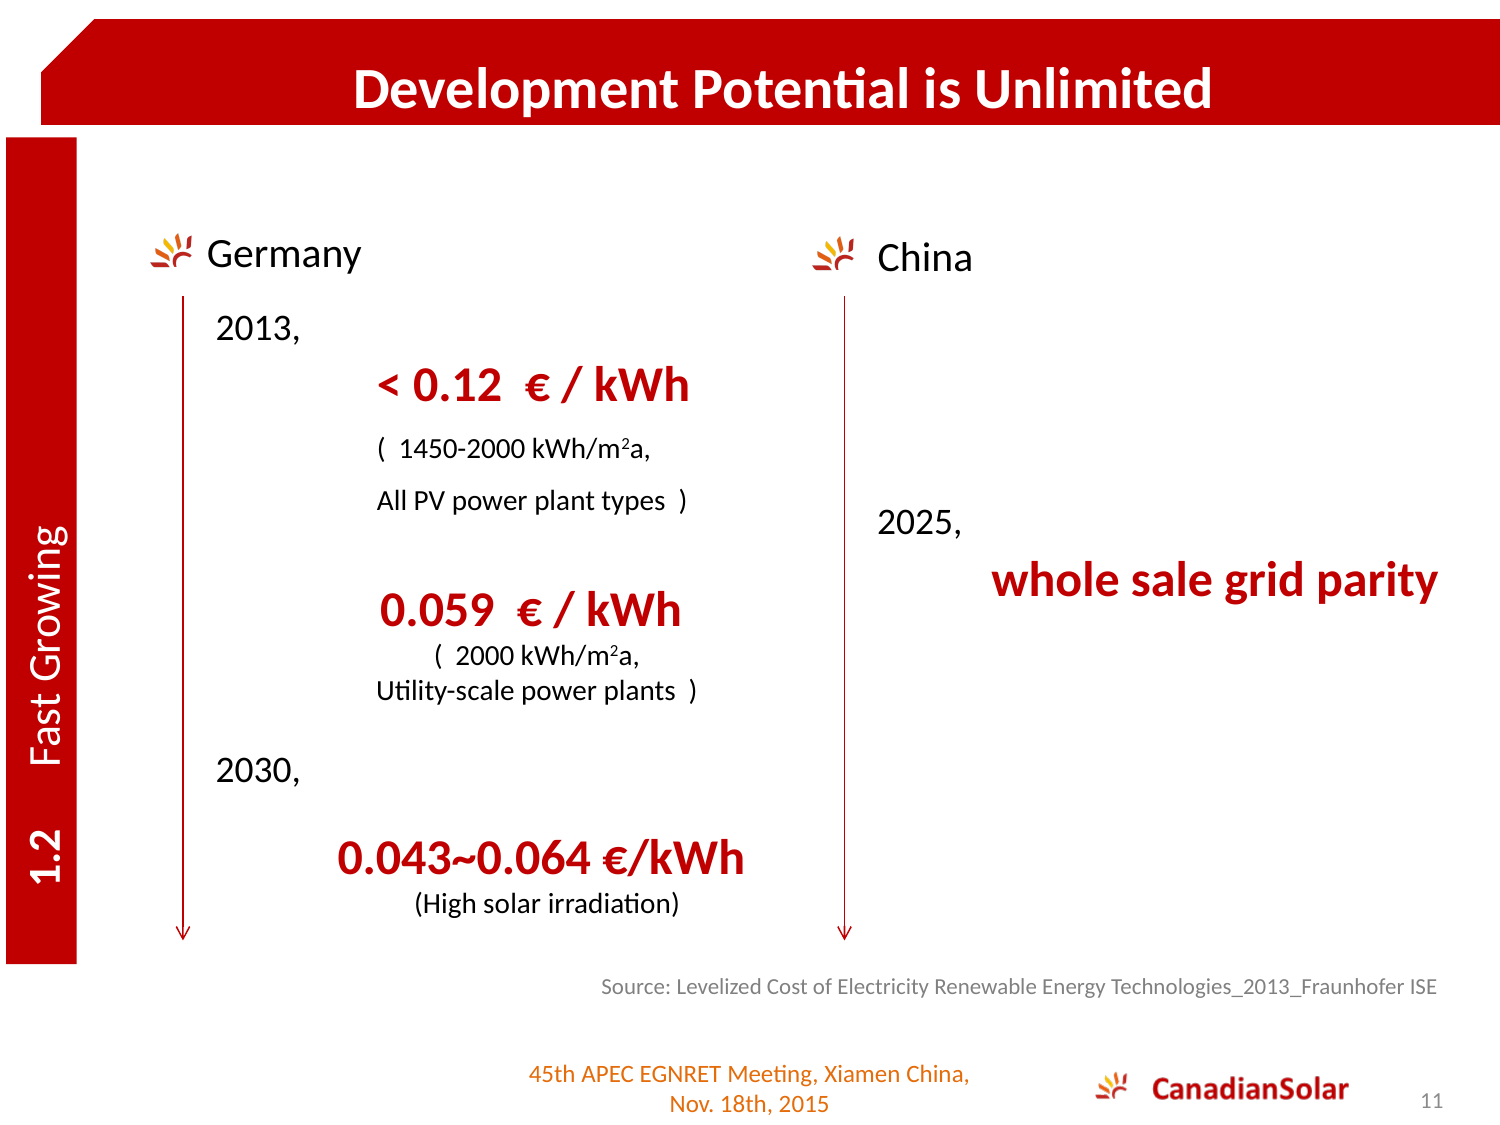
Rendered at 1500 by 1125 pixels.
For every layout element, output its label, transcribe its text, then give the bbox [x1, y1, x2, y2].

text_box 0.043~0.064 €/kWh (High solar irradiation) [322, 786, 772, 927]
text_box Germany [135, 193, 750, 284]
picture [1080, 1046, 1377, 1125]
picture [812, 236, 855, 272]
text_box 2025, [862, 490, 1010, 550]
text_box < 0.12 € / kWh ( 1450-2000 kWh/m2a, All PV power plant types ) [362, 314, 739, 525]
text_box 1.2 Fast Growing [6, 137, 77, 965]
text_box Development Potential is Unlimited [41, 19, 1500, 126]
text_box whole sale grid parity [976, 538, 1466, 614]
text_box 2013, [200, 295, 349, 356]
text_box Source: Levelized Cost of Electricity Renewable Energy Technologies_2013_Fraunhofer ISE [586, 964, 1454, 1007]
text_box 0.059 € / kWh ( 2000 kWh/m2a, Utility-scale power plants ) [361, 538, 713, 714]
footer 45th APEC EGNRET Meeting, Xiamen China, Nov. 18th, 2015 [512, 1057, 988, 1118]
text_box China [797, 197, 1128, 287]
picture [150, 233, 193, 269]
slide_number <編號> [1108, 1069, 1459, 1125]
text_box 2030, [200, 738, 349, 798]
